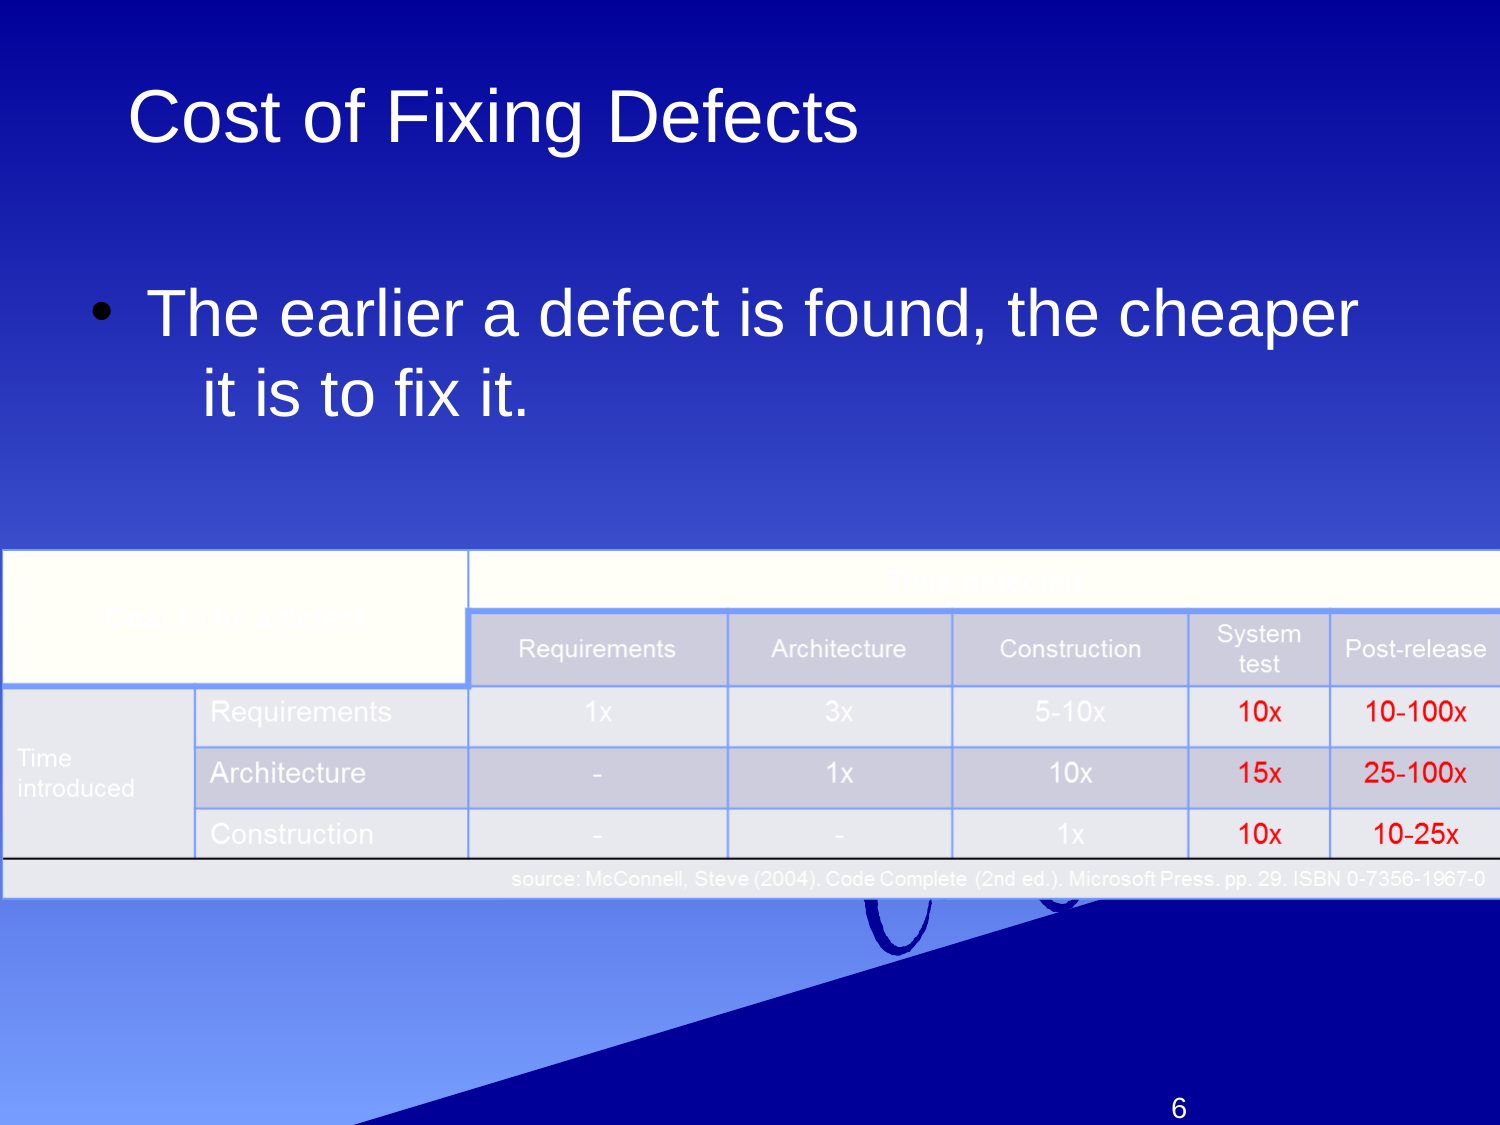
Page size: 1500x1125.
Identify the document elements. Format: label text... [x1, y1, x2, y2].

title Cost of Fixing Defects [112, 37, 1388, 188]
picture [2, 549, 75, 903]
text_box [1156, 1082, 1500, 1125]
text_box The earlier a defect is found, the cheaper it is to fix it. [75, 262, 1426, 1005]
picture [1426, 549, 1500, 903]
